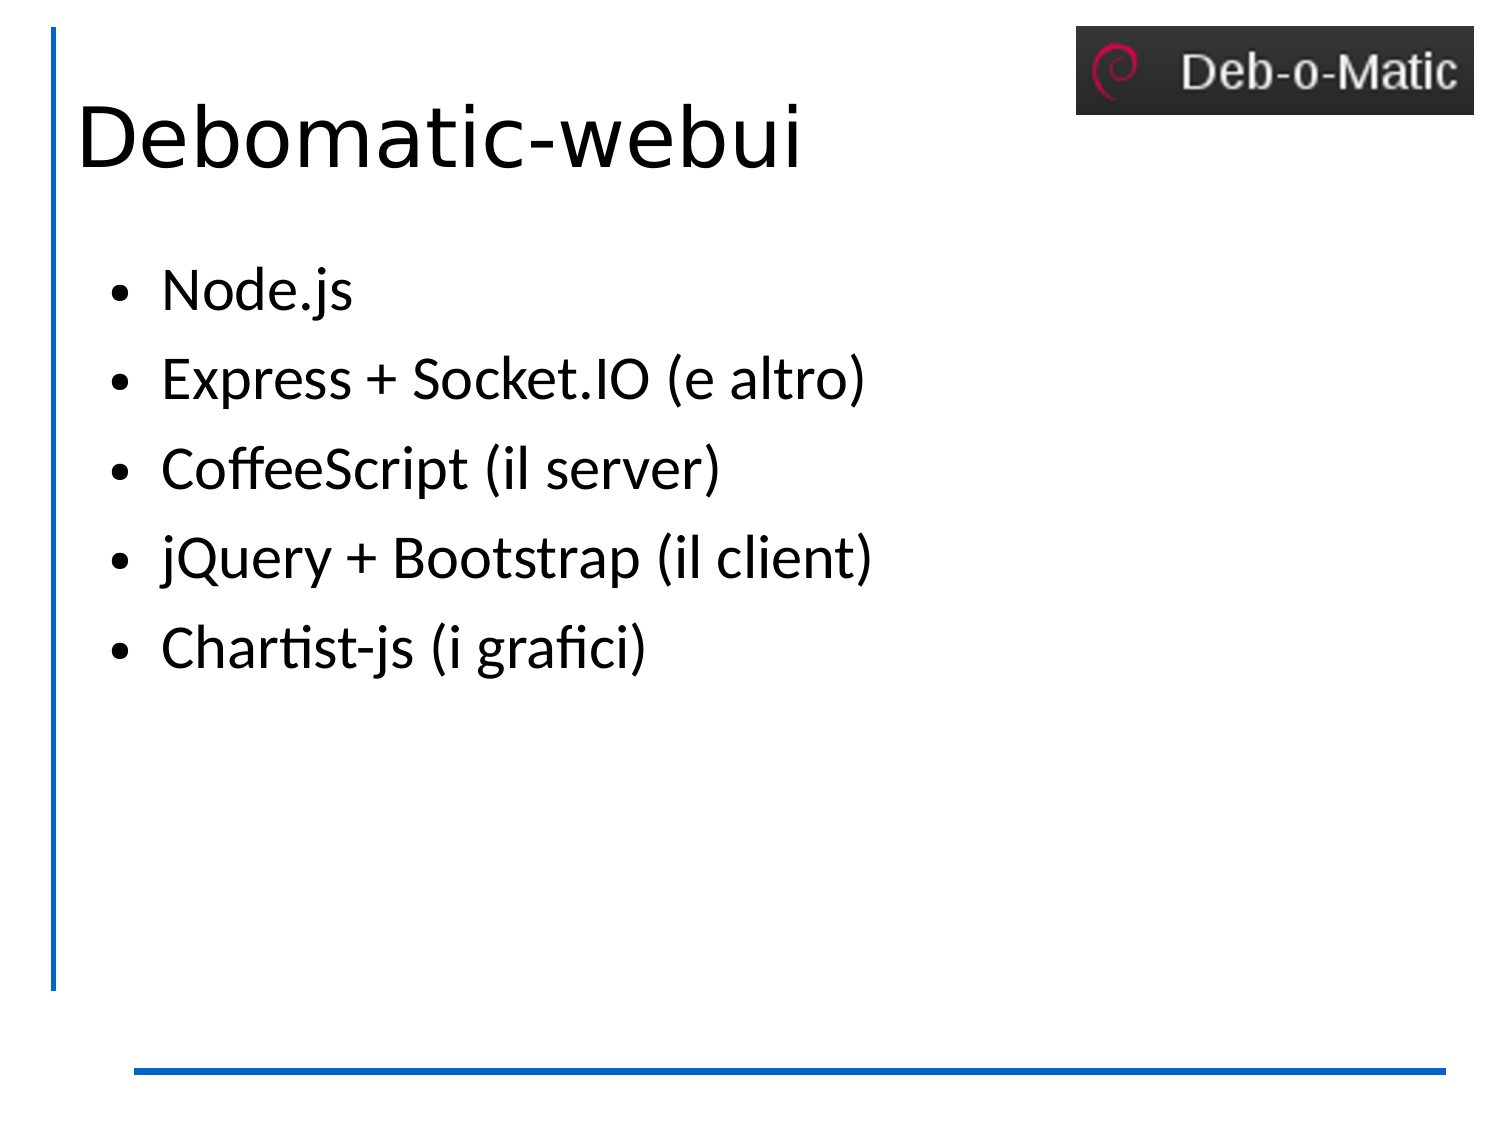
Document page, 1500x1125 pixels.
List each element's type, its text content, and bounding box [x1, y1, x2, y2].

list Node.js Express + Socket.IO (e altro) CoffeeScript (il server) jQuery + Bootstrap (il client) Chartist-js (i grafici) [75, 263, 1477, 1006]
picture [1076, 26, 1474, 115]
title Debomatic-webui [75, 44, 1425, 233]
